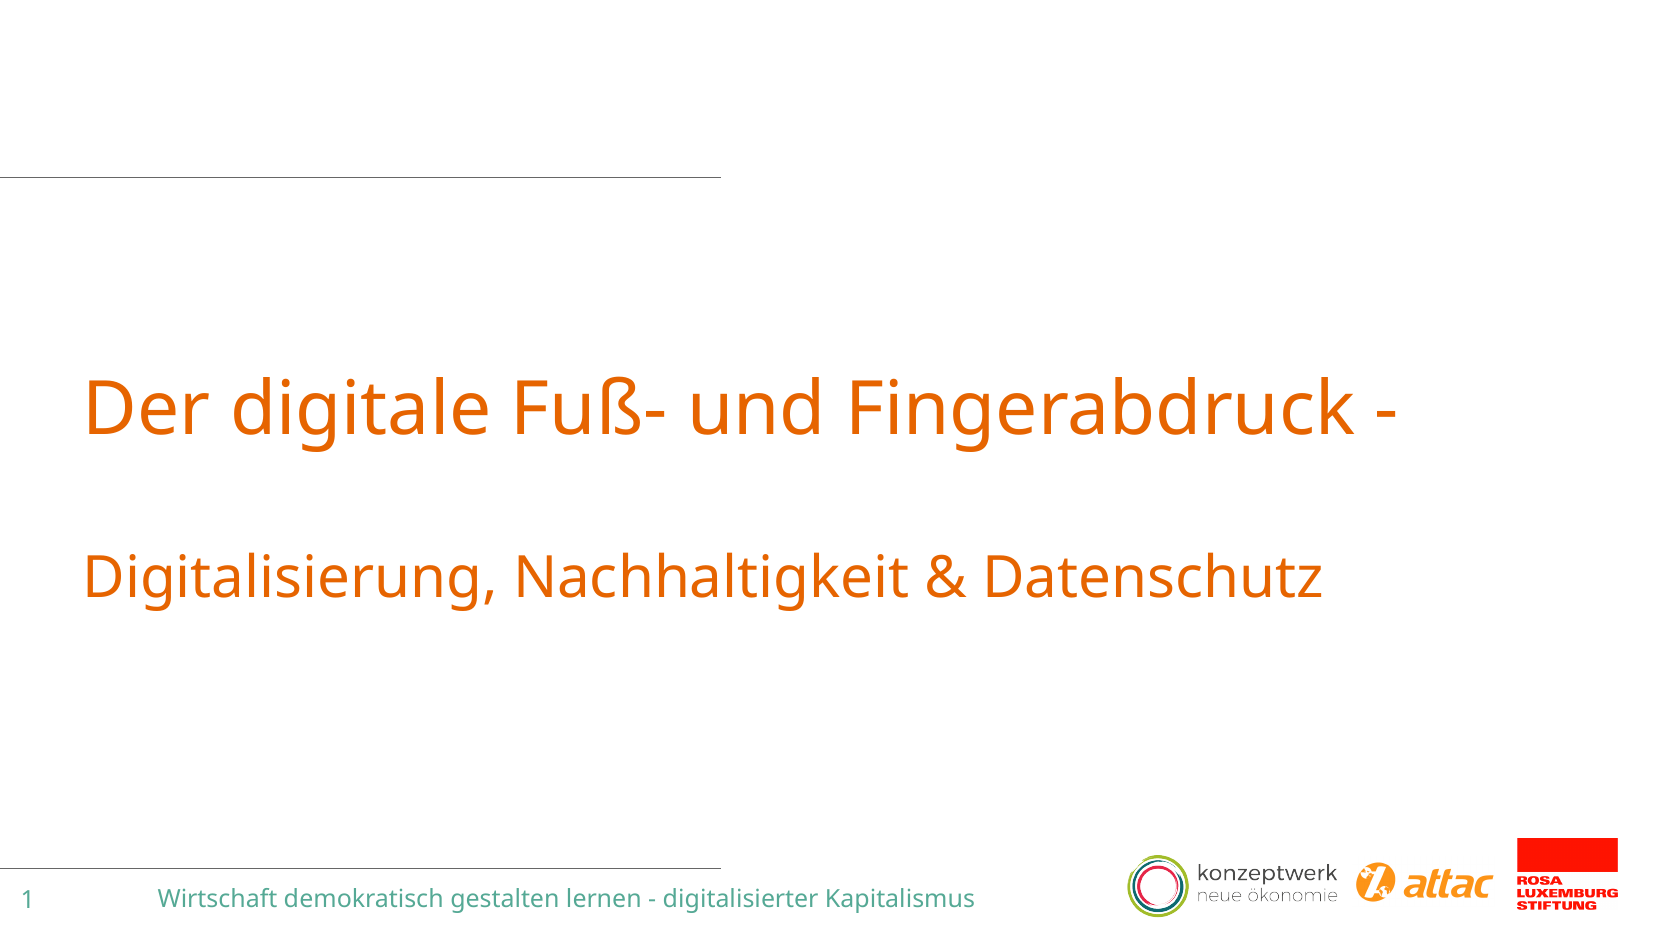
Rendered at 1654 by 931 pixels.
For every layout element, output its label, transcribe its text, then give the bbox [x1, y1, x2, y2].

picture [1110, 838, 1495, 931]
picture [1517, 838, 1618, 910]
list Der digitale Fuß- und Fingerabdruck - Digitalisierung, Nachhaltigkeit & Datenschutz [82, 251, 1571, 563]
